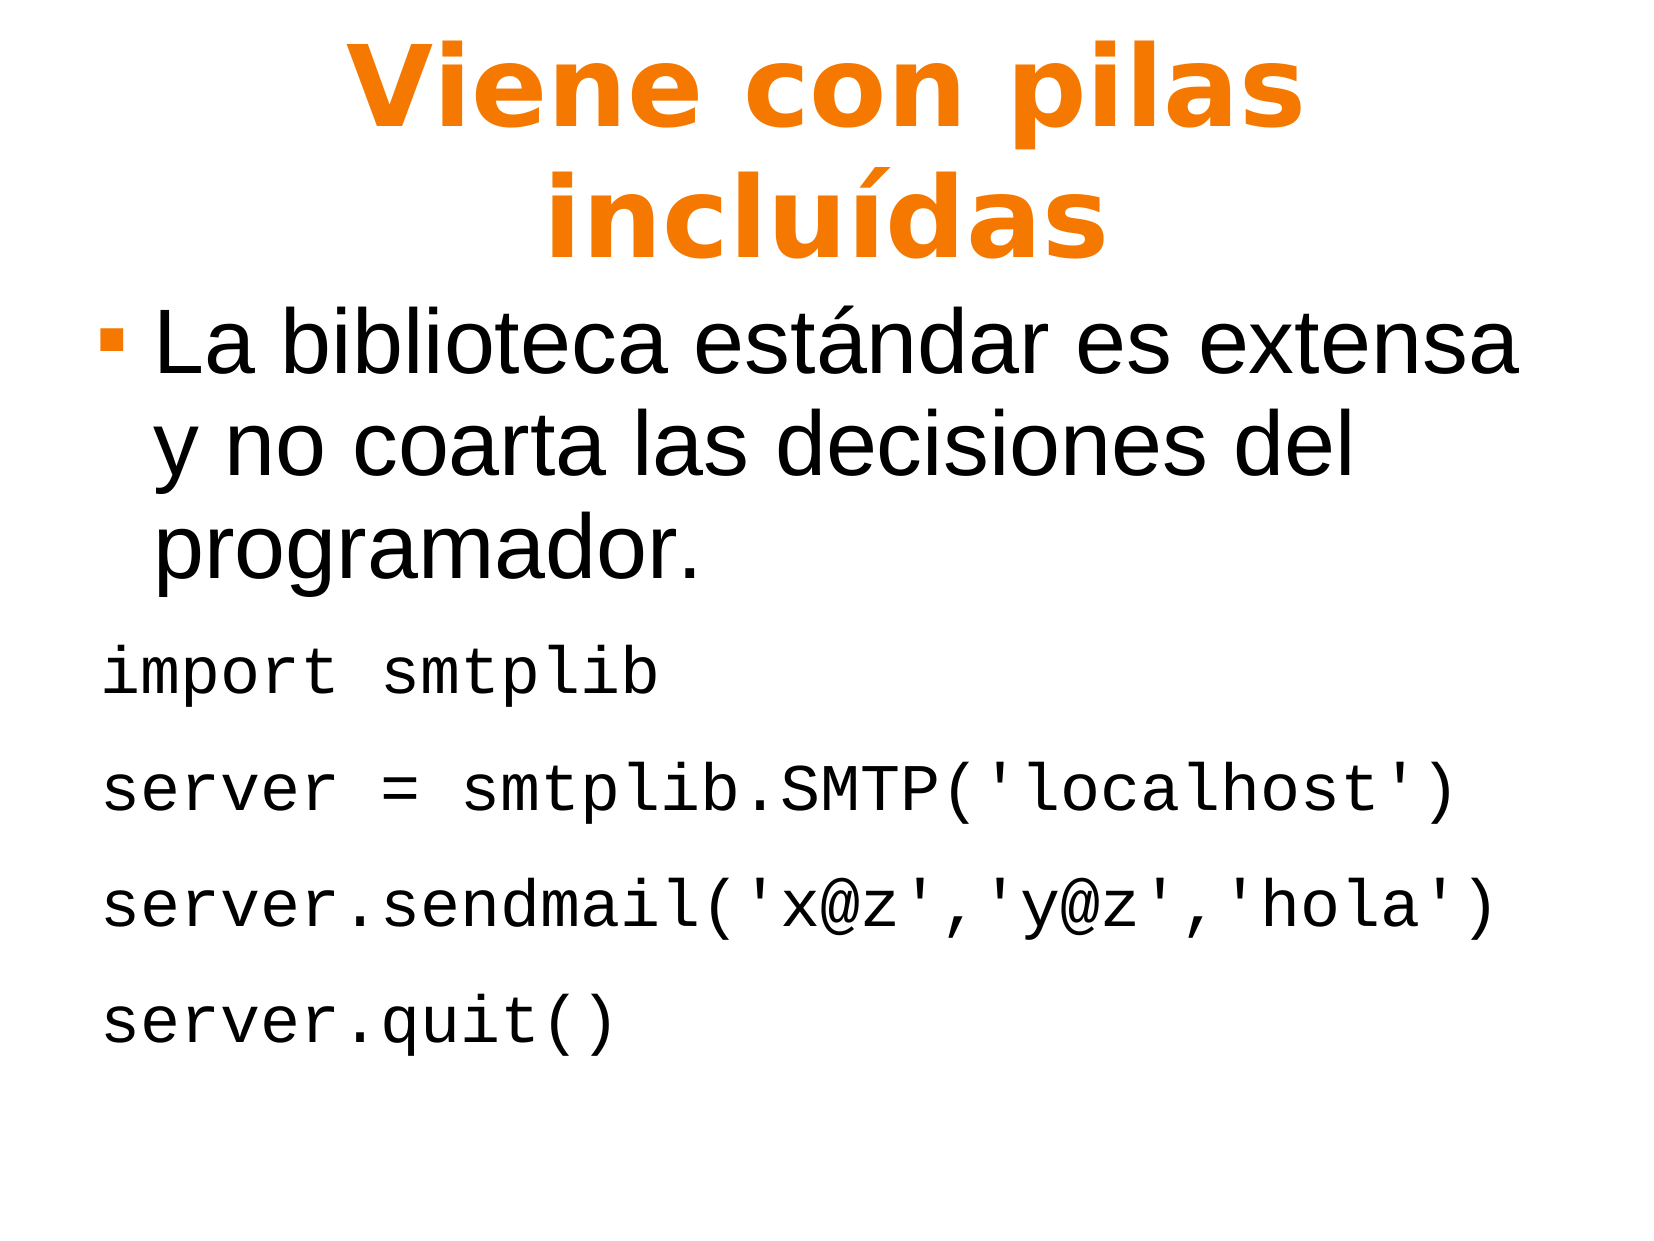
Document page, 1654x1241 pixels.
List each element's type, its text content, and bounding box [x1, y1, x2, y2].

list La biblioteca estándar es extensa y no coarta las decisiones del programador. import smtplib server = smtplib.SMTP('localhost') server.sendmail('x@z','y@z','hola') server.quit() [82, 290, 1571, 1094]
title Viene con pilas incluídas [82, 21, 1571, 285]
